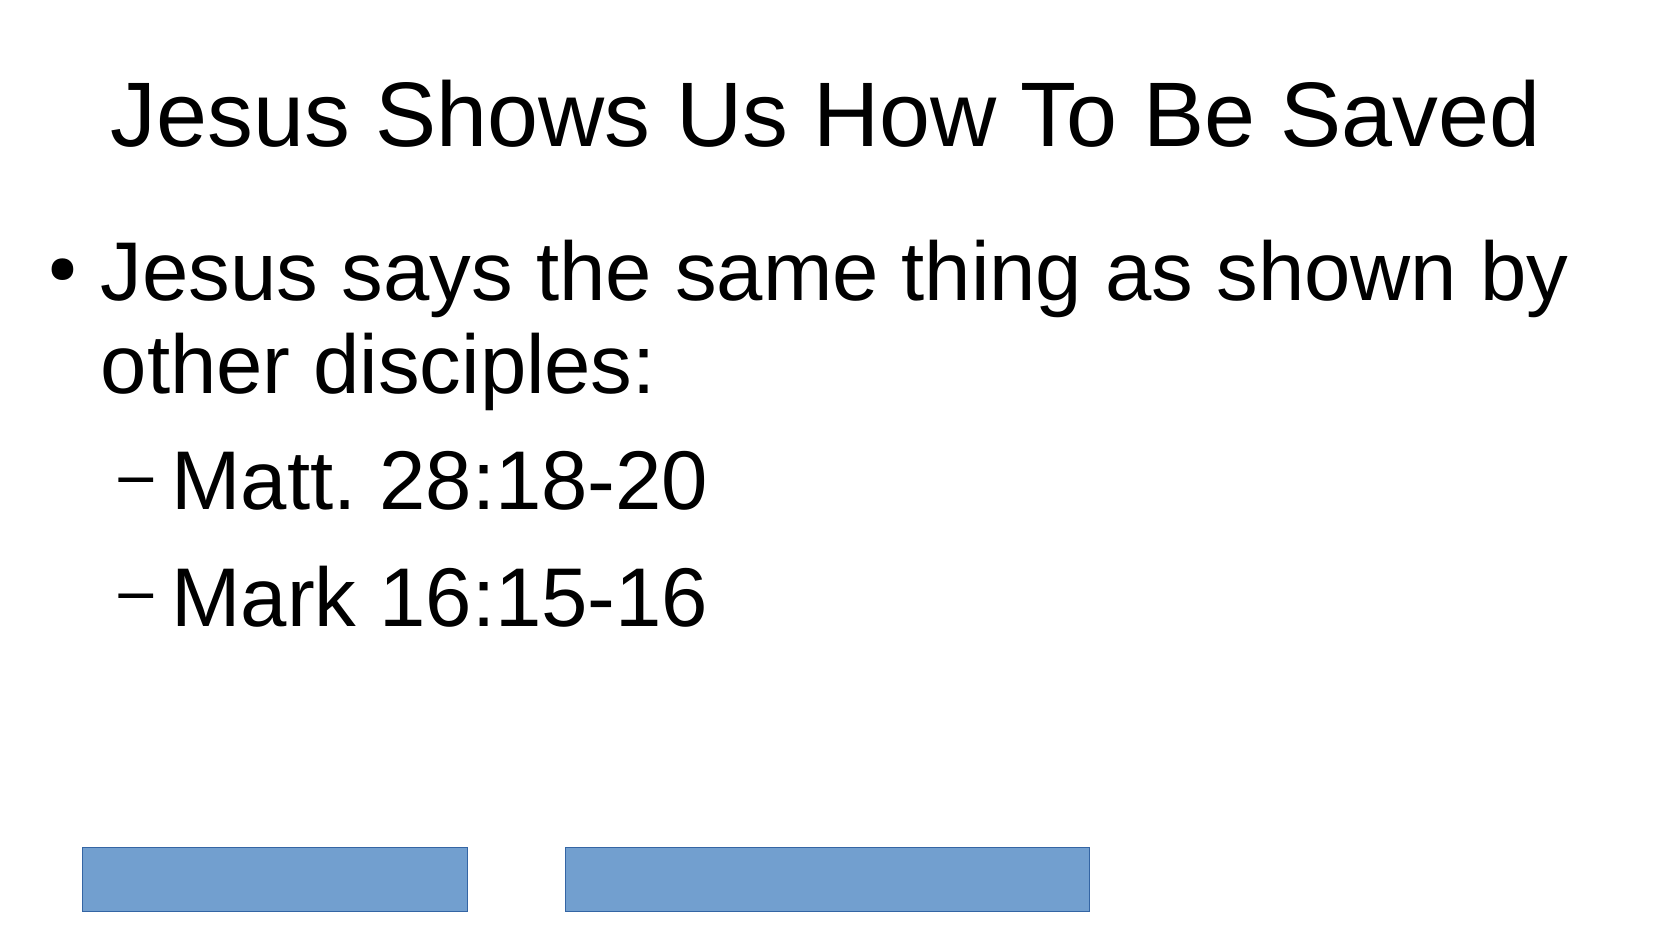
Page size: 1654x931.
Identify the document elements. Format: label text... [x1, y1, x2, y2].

title Jesus Shows Us How To Be Saved [82, 37, 1571, 193]
list Jesus says the same thing as shown by other disciples: Matt. 28:18-20 Mark 16:15-16 [30, 225, 1636, 796]
